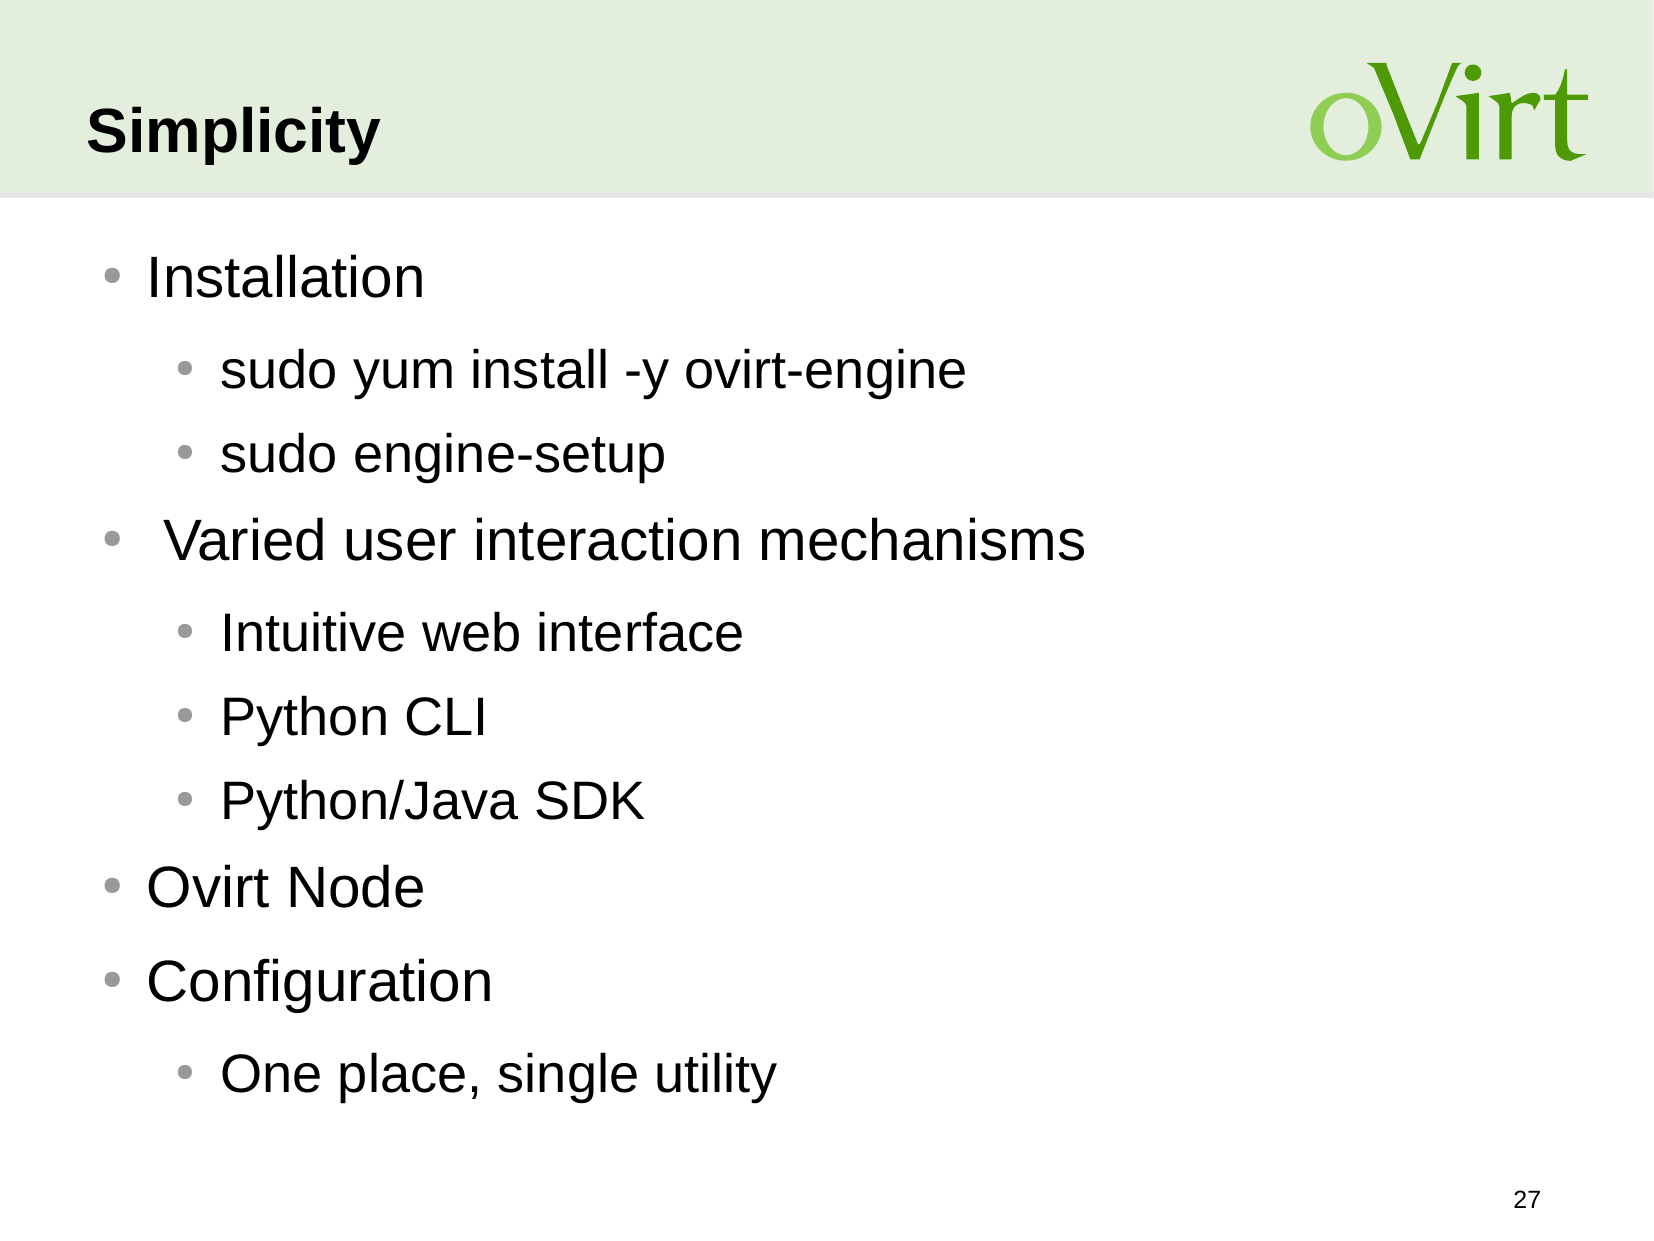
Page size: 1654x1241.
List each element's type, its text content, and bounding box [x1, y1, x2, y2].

title Simplicity [86, 36, 1307, 225]
list Installation sudo yum install -y ovirt-engine sudo engine-setup Varied user interaction mechanisms Intuitive web interface Python CLI Python/Java SDK Ovirt Node Configuration One place, single utility [86, 244, 1576, 1105]
